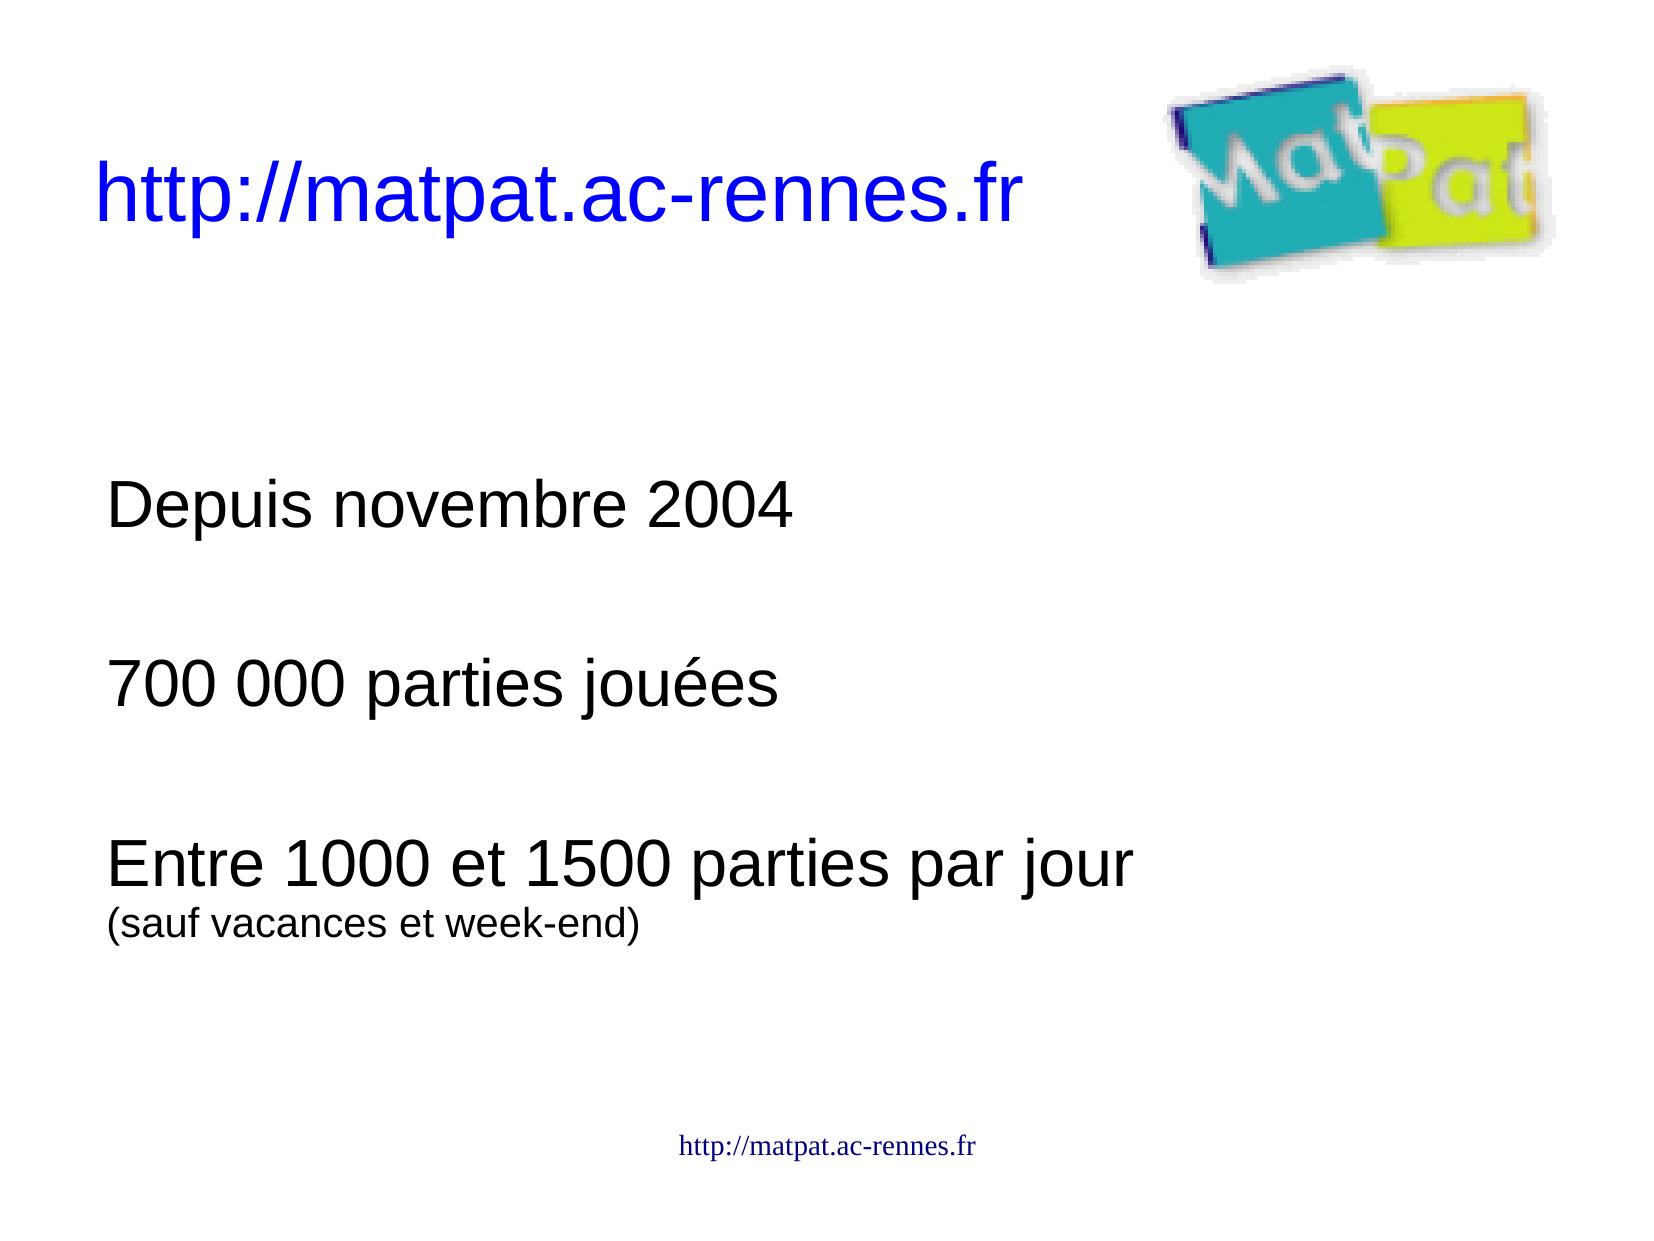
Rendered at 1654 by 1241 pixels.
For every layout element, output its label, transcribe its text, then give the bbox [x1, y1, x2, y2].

list Depuis novembre 2004 700 000 parties jouées Entre 1000 et 1500 parties par jour (sauf vacances et week-end) [106, 467, 1595, 945]
picture [1151, 58, 1565, 296]
text_box http://matpat.ac-rennes.fr [59, 118, 1123, 268]
